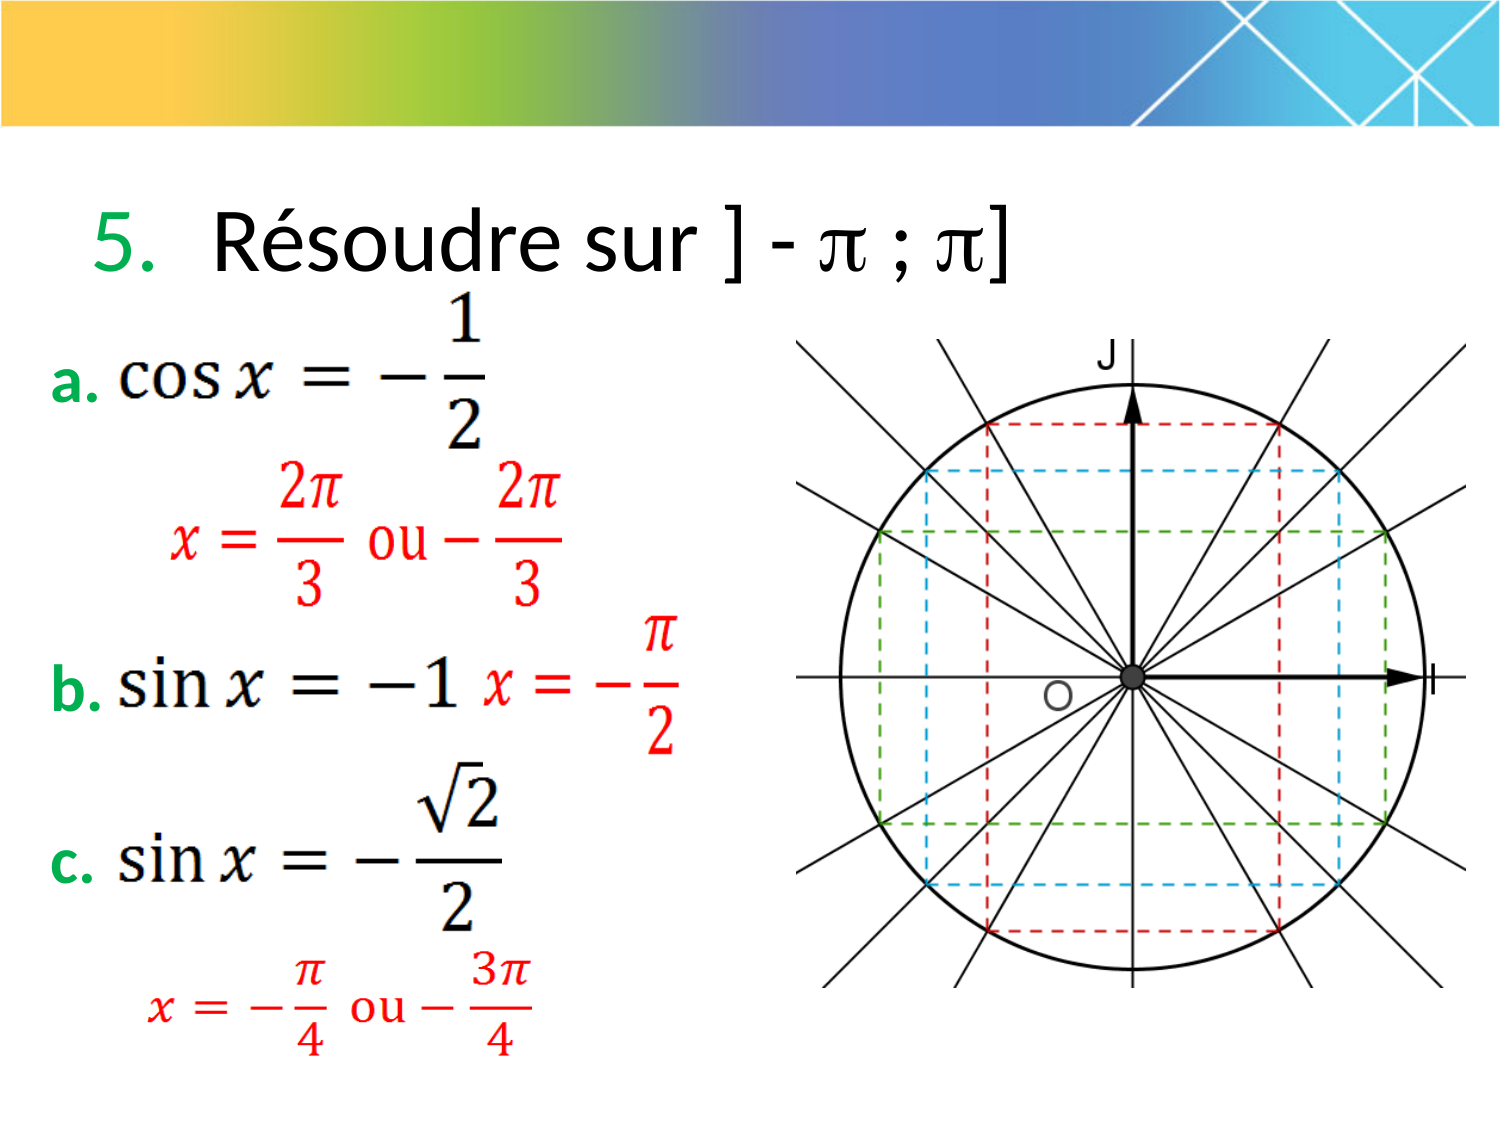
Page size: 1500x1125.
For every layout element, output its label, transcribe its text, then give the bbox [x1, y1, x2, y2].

picture [0, 0, 1500, 128]
title Résoudre sur ] -  ; ] [75, 164, 1426, 305]
picture [117, 281, 680, 1065]
picture [117, 636, 463, 739]
text_box a. b. c. [35, 328, 821, 1077]
picture [796, 339, 1466, 988]
